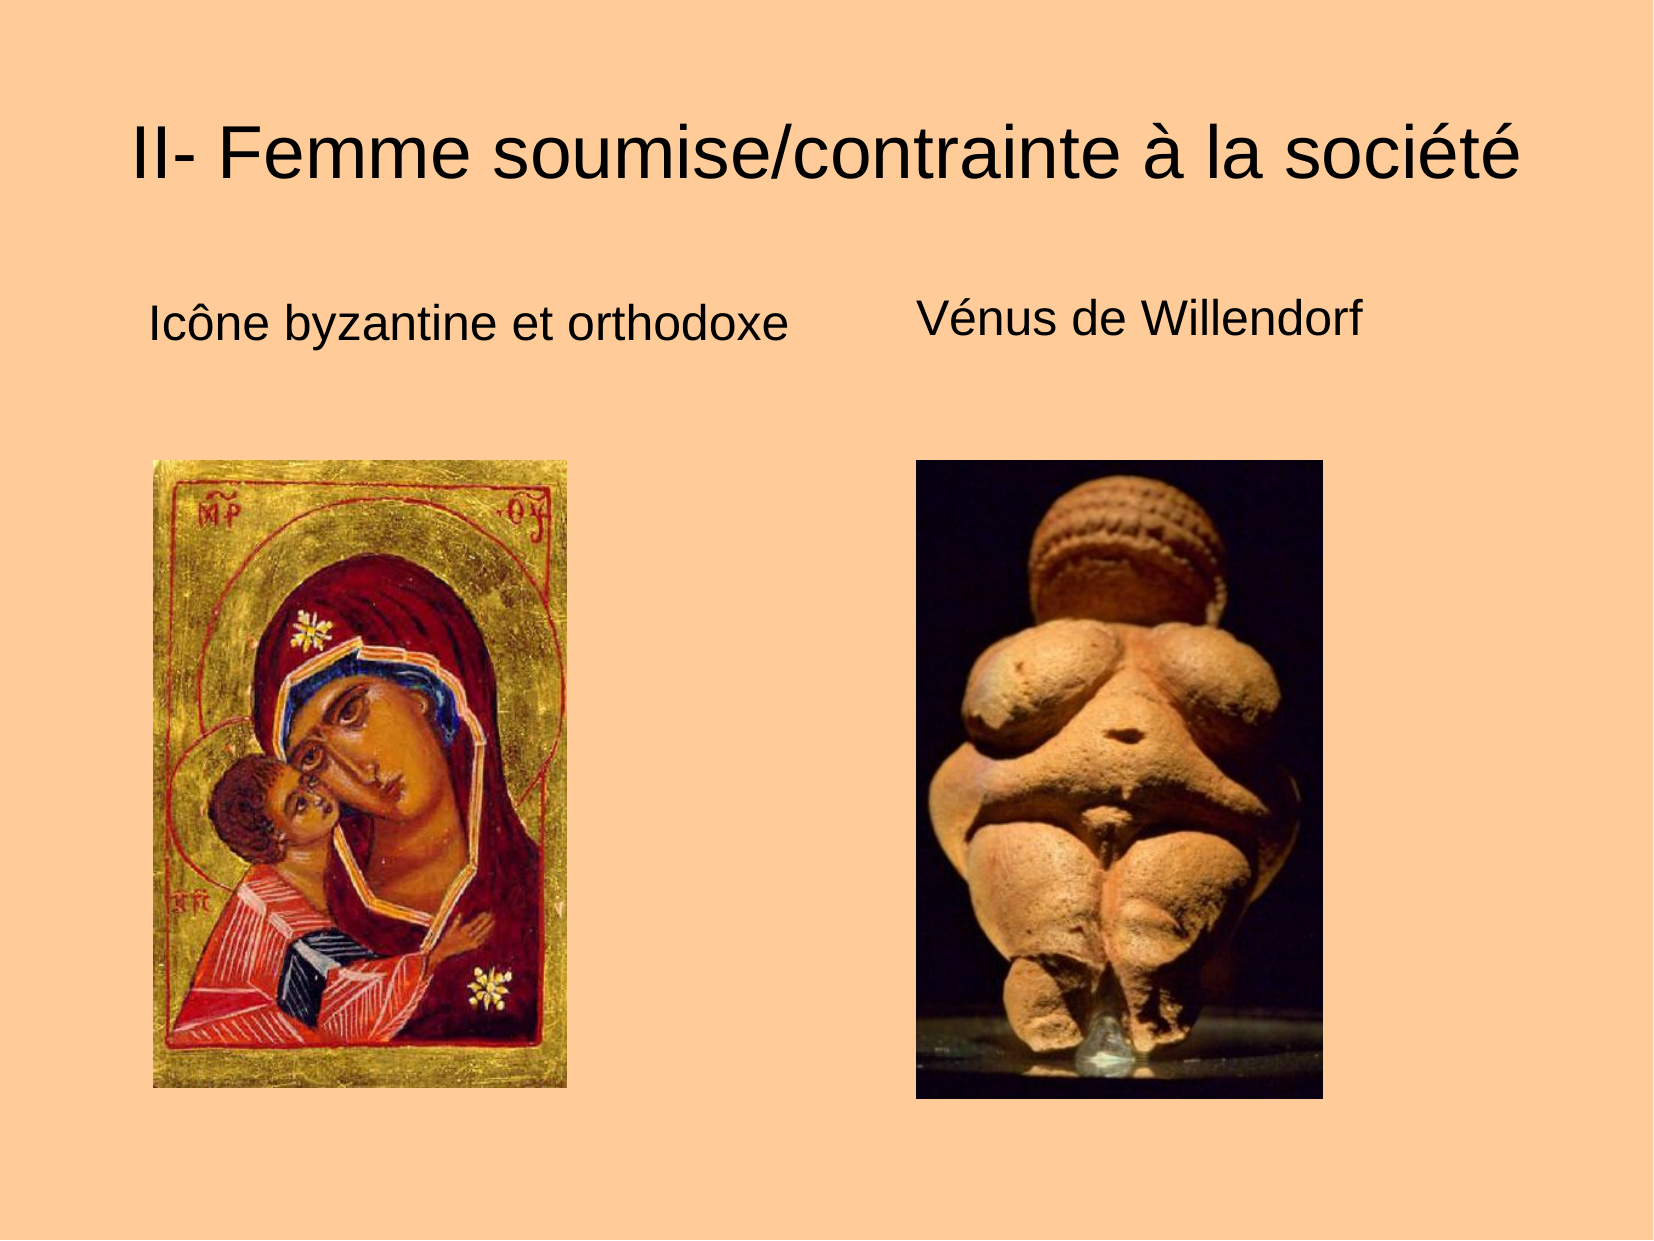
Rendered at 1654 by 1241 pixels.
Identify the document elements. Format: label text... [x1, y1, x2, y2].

title II- Femme soumise/contrainte à la société [82, 49, 1571, 257]
list Vénus de Willendorf [845, 290, 1572, 390]
picture [153, 461, 567, 1088]
list Icône byzantine et orthodoxe [77, 295, 804, 461]
picture [916, 460, 1323, 1099]
